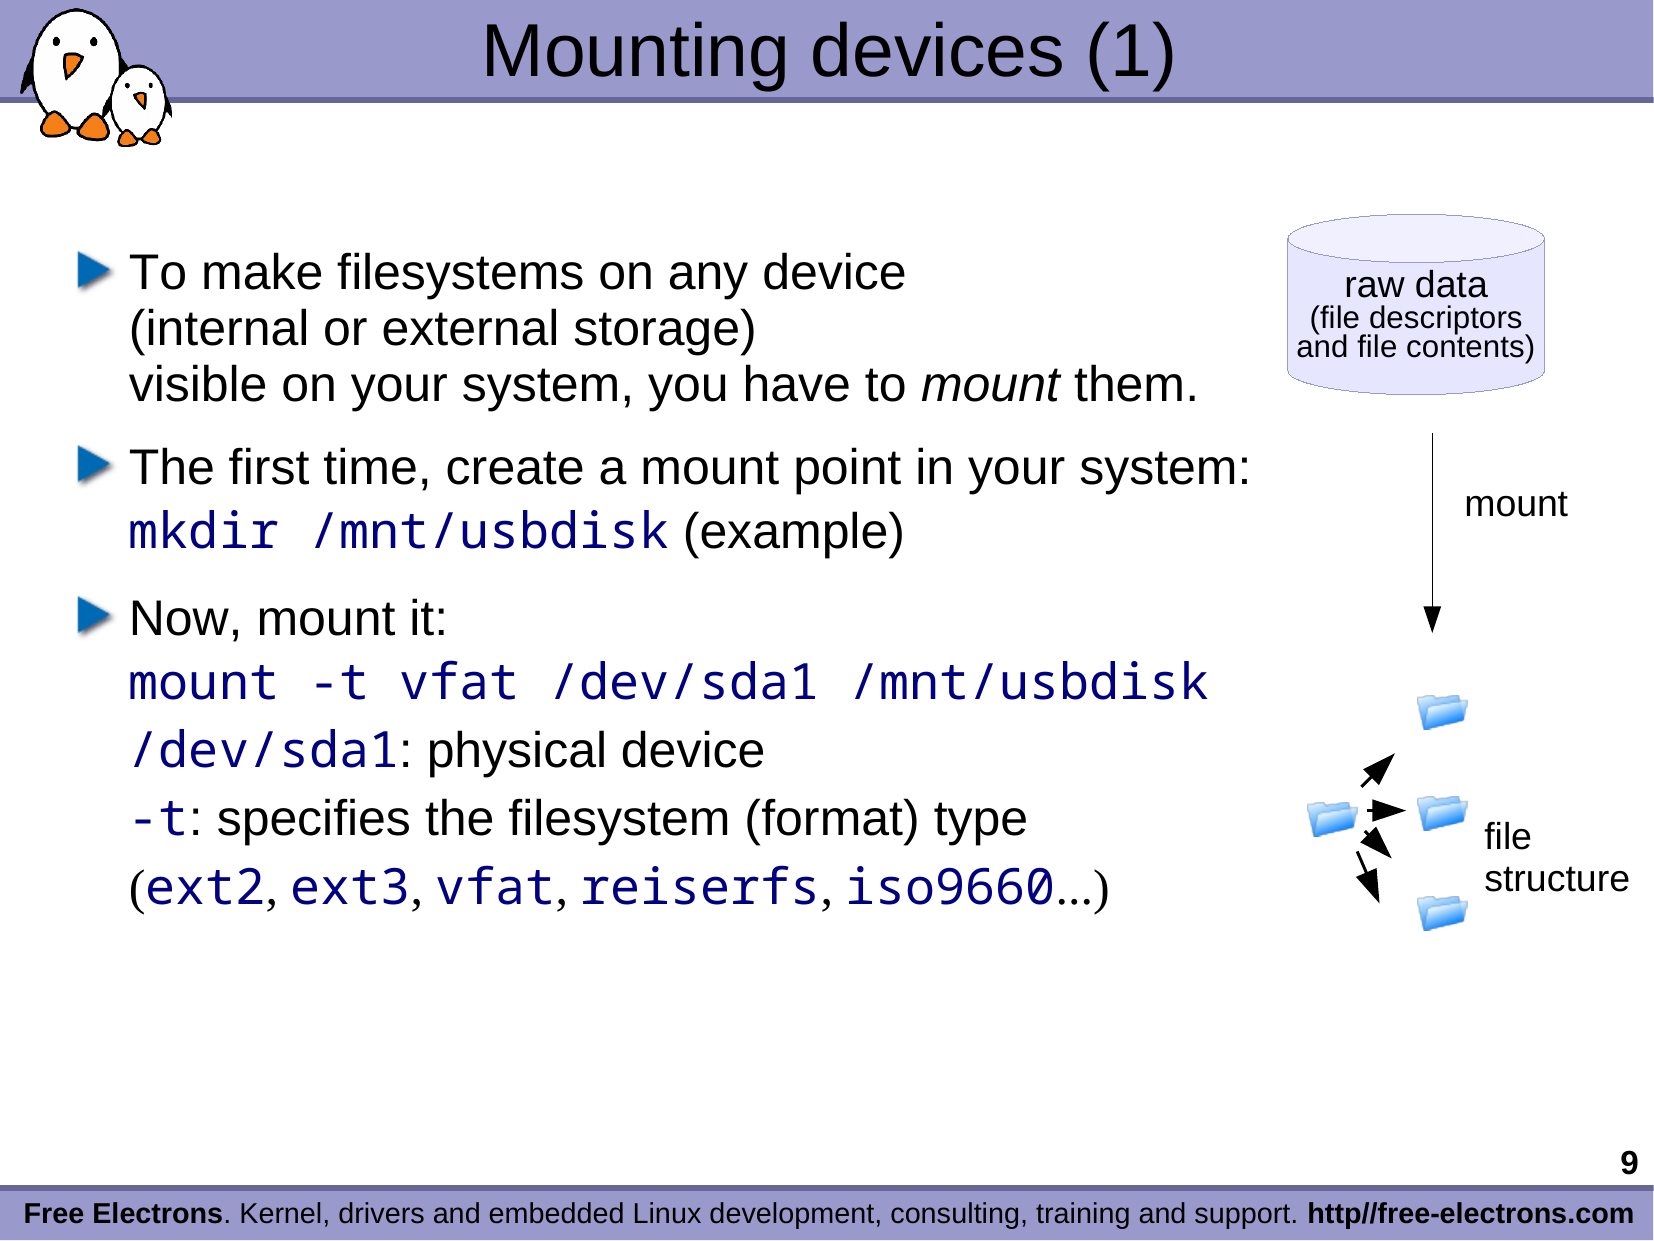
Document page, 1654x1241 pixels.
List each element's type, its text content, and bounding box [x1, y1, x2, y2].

picture [1417, 896, 1468, 931]
picture [20, 8, 172, 147]
picture [1417, 695, 1468, 730]
text_box file structure [1484, 815, 1631, 909]
picture [1307, 802, 1358, 837]
text_box raw data (file descriptors and file contents) [1287, 239, 1545, 395]
text_box mount [1464, 482, 1569, 530]
picture [1417, 796, 1468, 831]
title Mounting devices (1) [85, 0, 1575, 101]
list To make filesystems on any device (internal or external storage) visible on your system, you have to mount them. The first time, create a mount point in your system: mkdir /mnt/usbdisk (example) Now, mount it: mount -t vfat /dev/sda1 /mnt/usbdisk /dev/sda1: physical device -t: specifies the filesystem (format) type (ext2, ext3, vfat, reiserfs, iso9660...) [58, 244, 1256, 1084]
